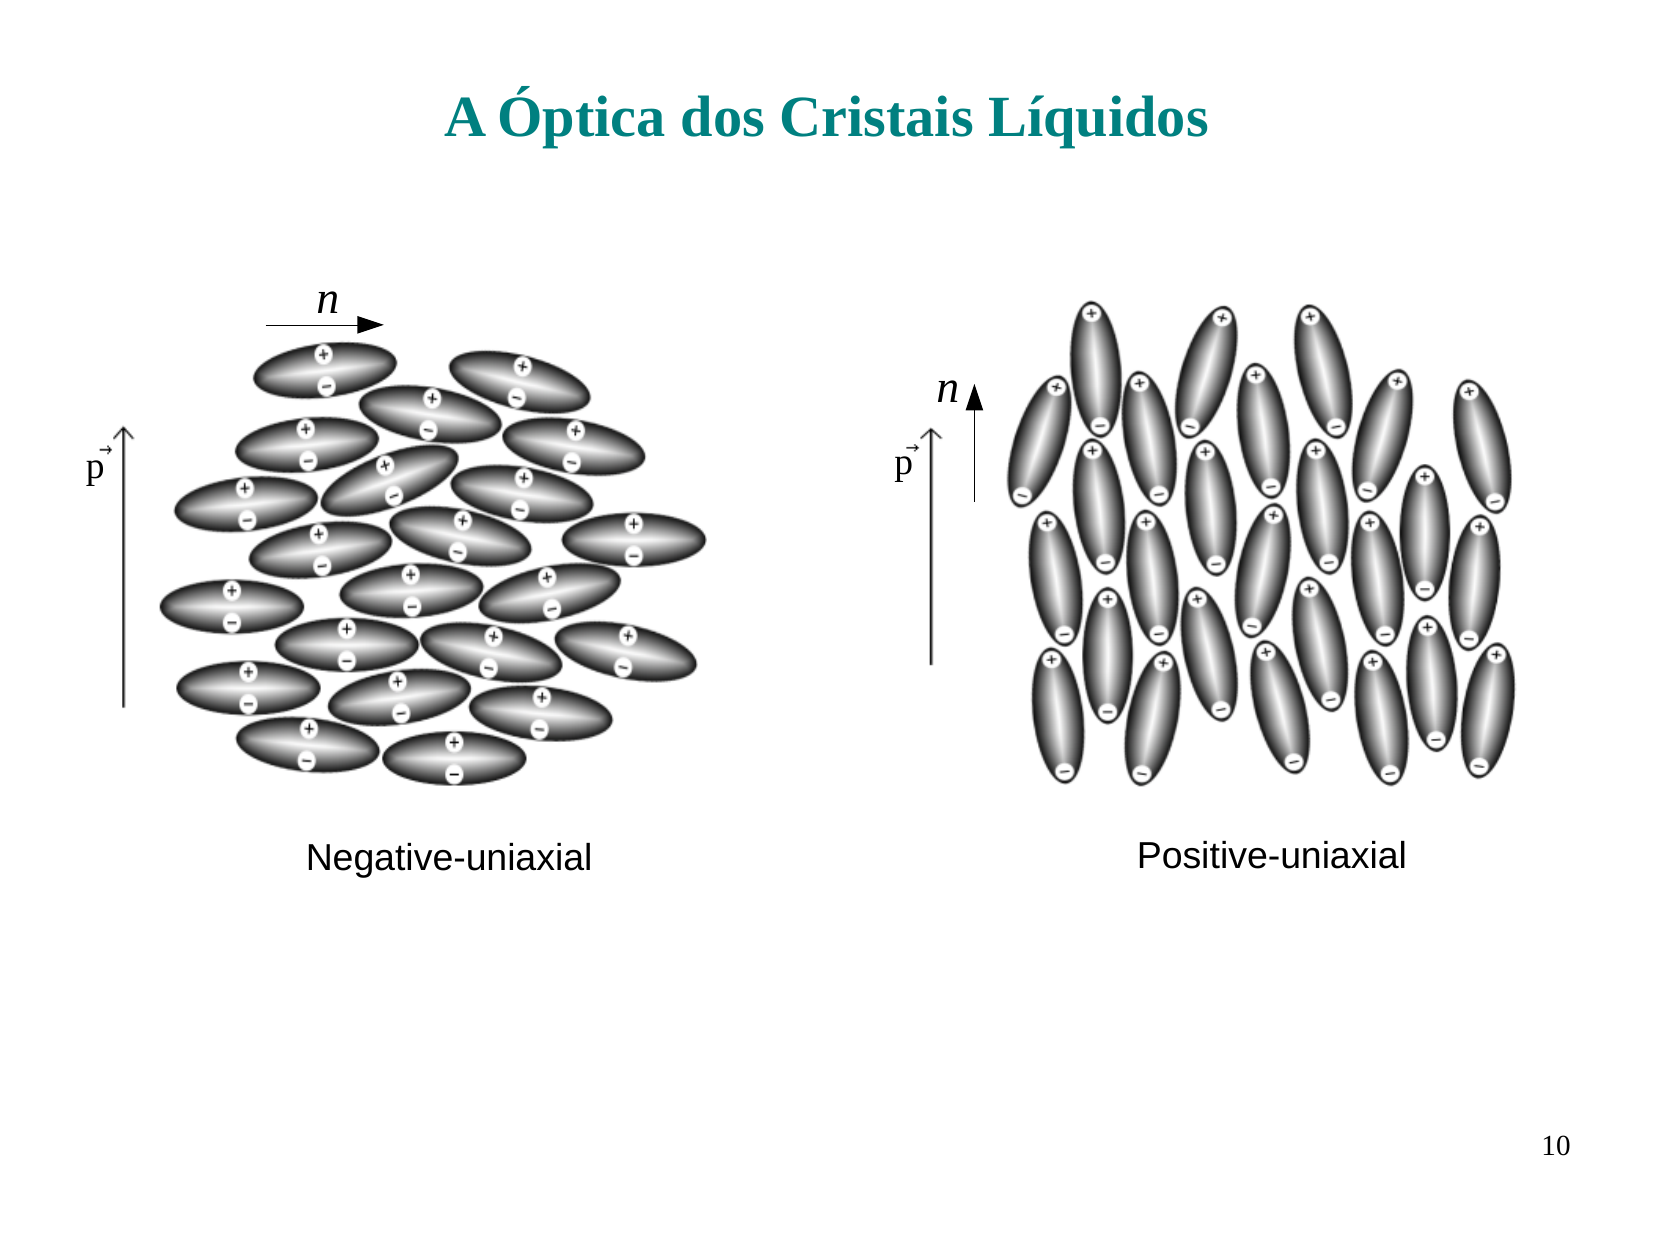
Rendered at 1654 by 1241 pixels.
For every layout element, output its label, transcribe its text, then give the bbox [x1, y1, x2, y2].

picture [88, 265, 716, 863]
title A Óptica dos Cristais Líquidos [59, 56, 1595, 178]
picture [894, 292, 1551, 795]
text_box [868, 452, 928, 512]
text_box [60, 455, 120, 515]
text_box Positive-uniaxial [1122, 826, 1422, 884]
text_box Negative-uniaxial [291, 828, 608, 886]
text_box p [879, 433, 928, 491]
text_box n [301, 265, 355, 332]
text_box p [70, 437, 120, 495]
text_box n [921, 354, 975, 420]
